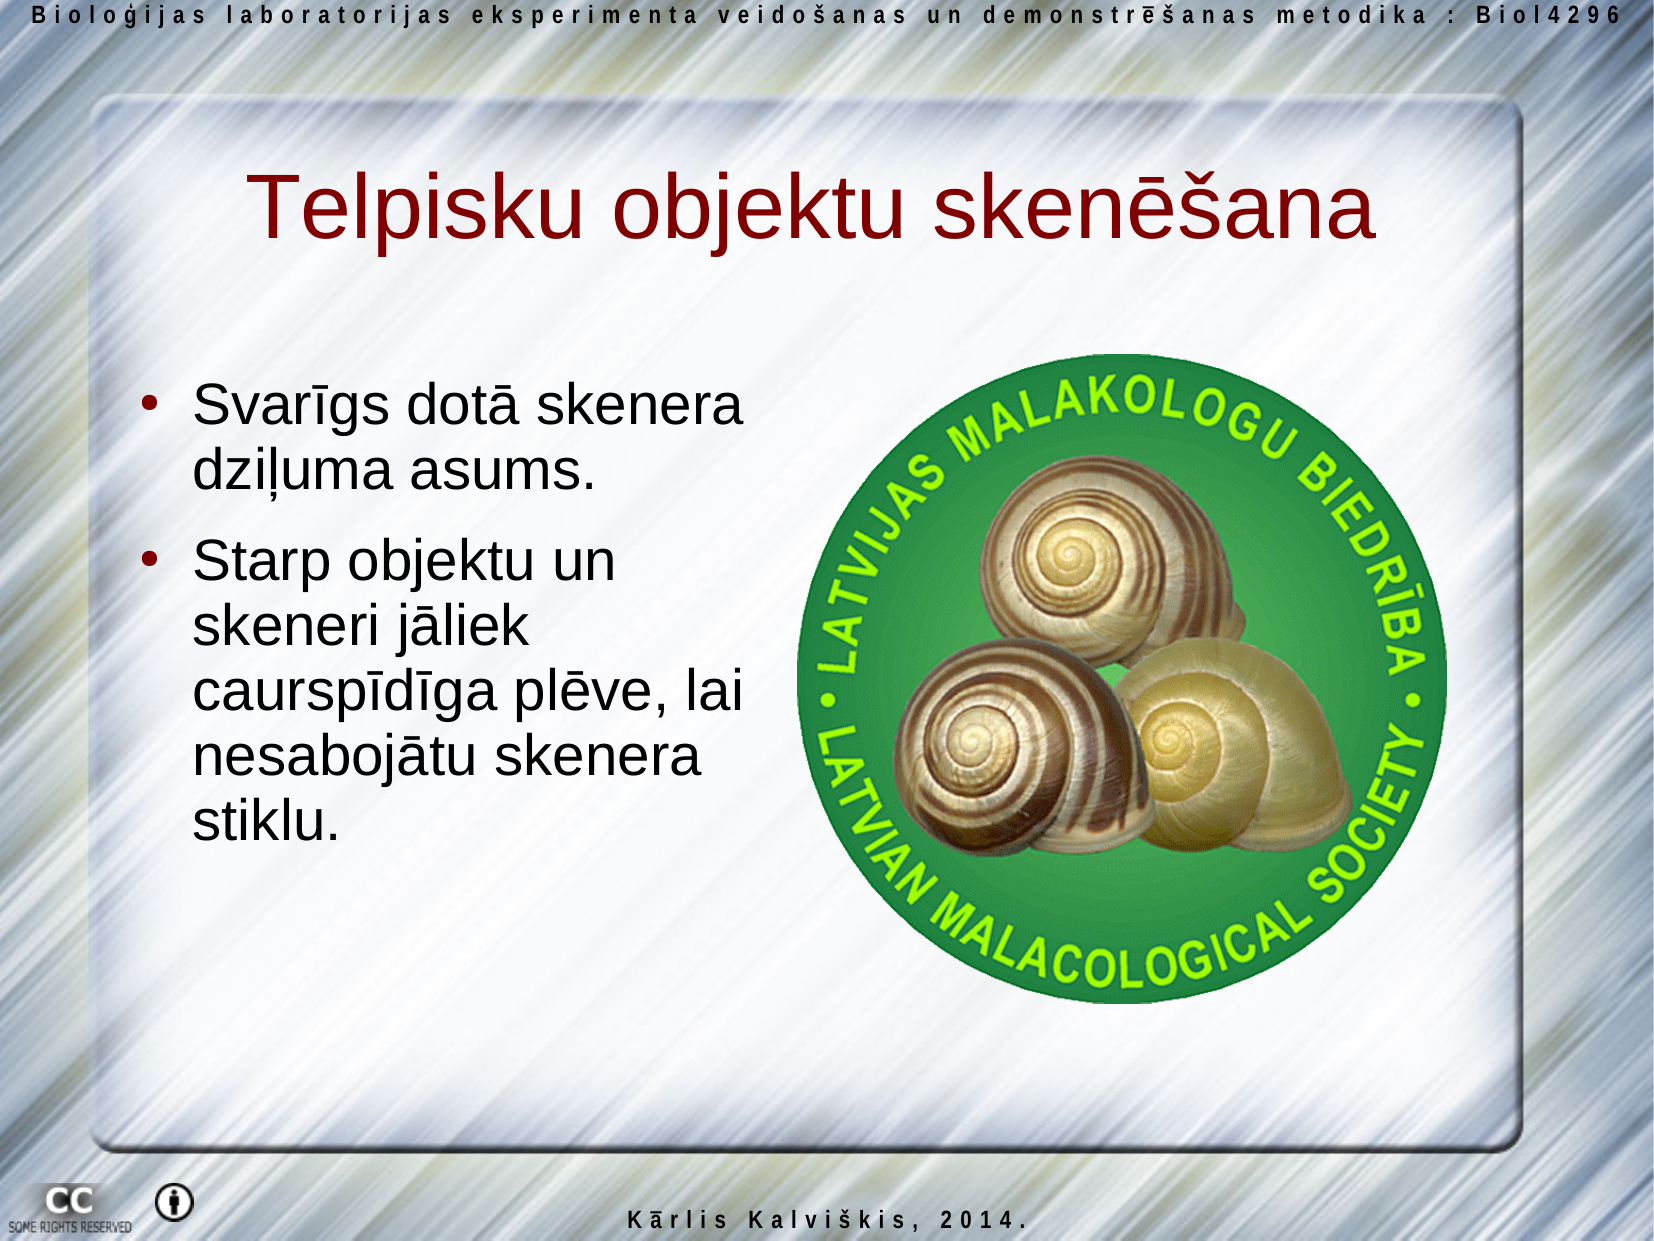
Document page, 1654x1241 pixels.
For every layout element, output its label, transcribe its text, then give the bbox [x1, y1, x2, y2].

title Telpisku objektu skenēšana [121, 102, 1502, 310]
list Svarīgs dotā skenera dziļuma asums. Starp objektu un skeneri jāliek caurspīdīga plēve, lai nesabojātu skenera stiklu. [121, 371, 768, 1127]
picture [0, 0, 1654, 1241]
